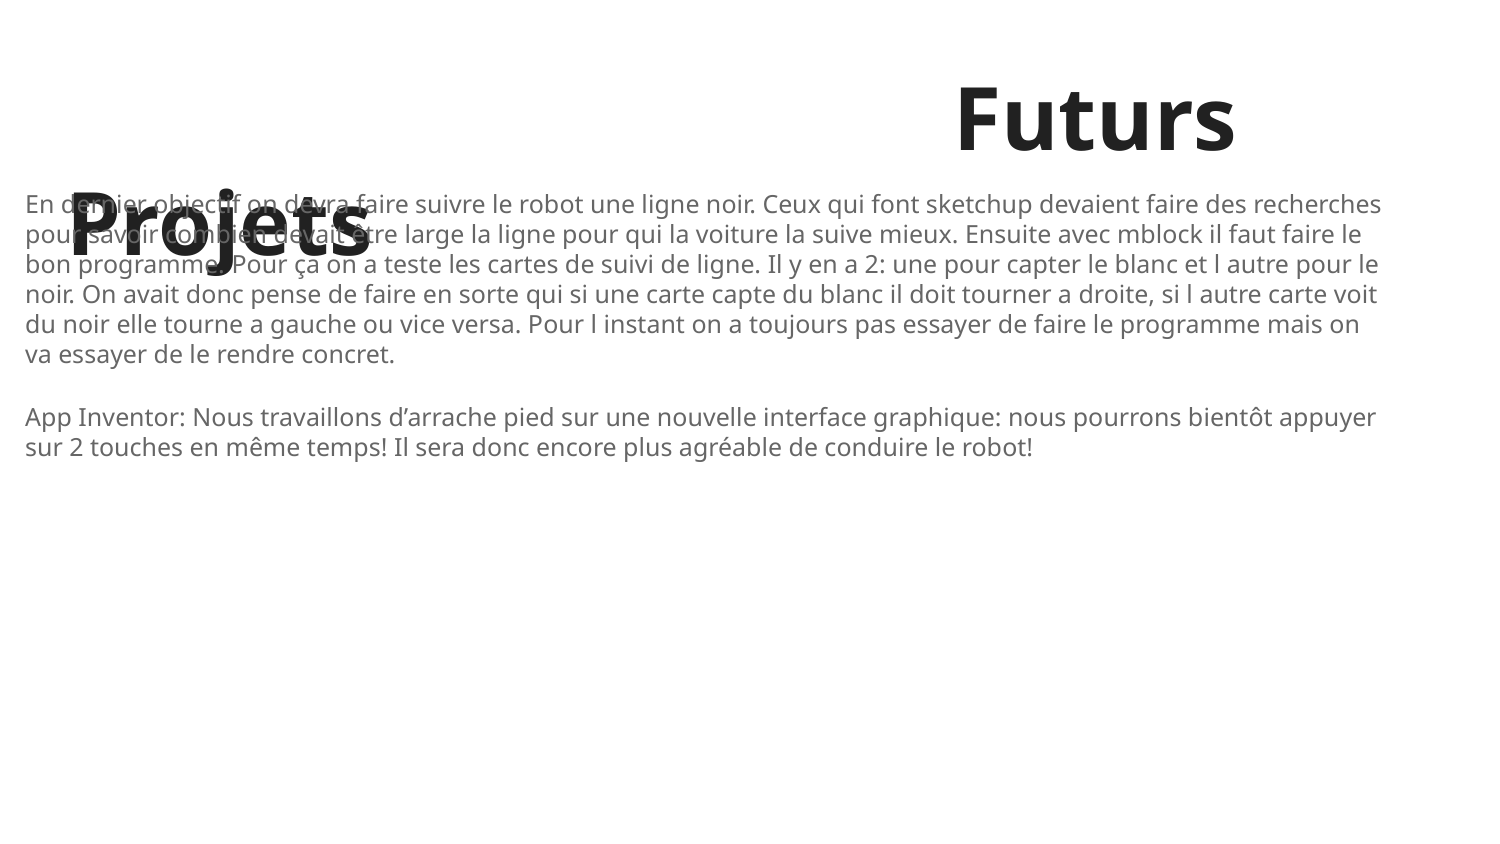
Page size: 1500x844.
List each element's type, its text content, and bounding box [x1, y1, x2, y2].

list En dernier objectif on devra faire suivre le robot une ligne noir. Ceux qui font sketchup devaient faire des recherches pour savoir combien devait être large la ligne pour qui la voiture la suive mieux. Ensuite avec mblock il faut faire le bon programme. Pour ça on a teste les cartes de suivi de ligne. Il y en a 2: une pour capter le blanc et l autre pour le noir. On avait donc pense de faire en sorte qui si une carte capte du blanc il doit tourner a droite, si l autre carte voit du noir elle tourne a gauche ou vice versa. Pour l instant on a toujours pas essayer de faire le programme mais on va essayer de le rendre concret. App Inventor: Nous travaillons d’arrache pied sur une nouvelle interface graphique: nous pourrons bientôt appuyer sur 2 touches en même temps! Il sera donc encore plus agréable de conduire le robot! [10, 173, 1408, 734]
title Futurs Projets [51, 48, 1449, 180]
